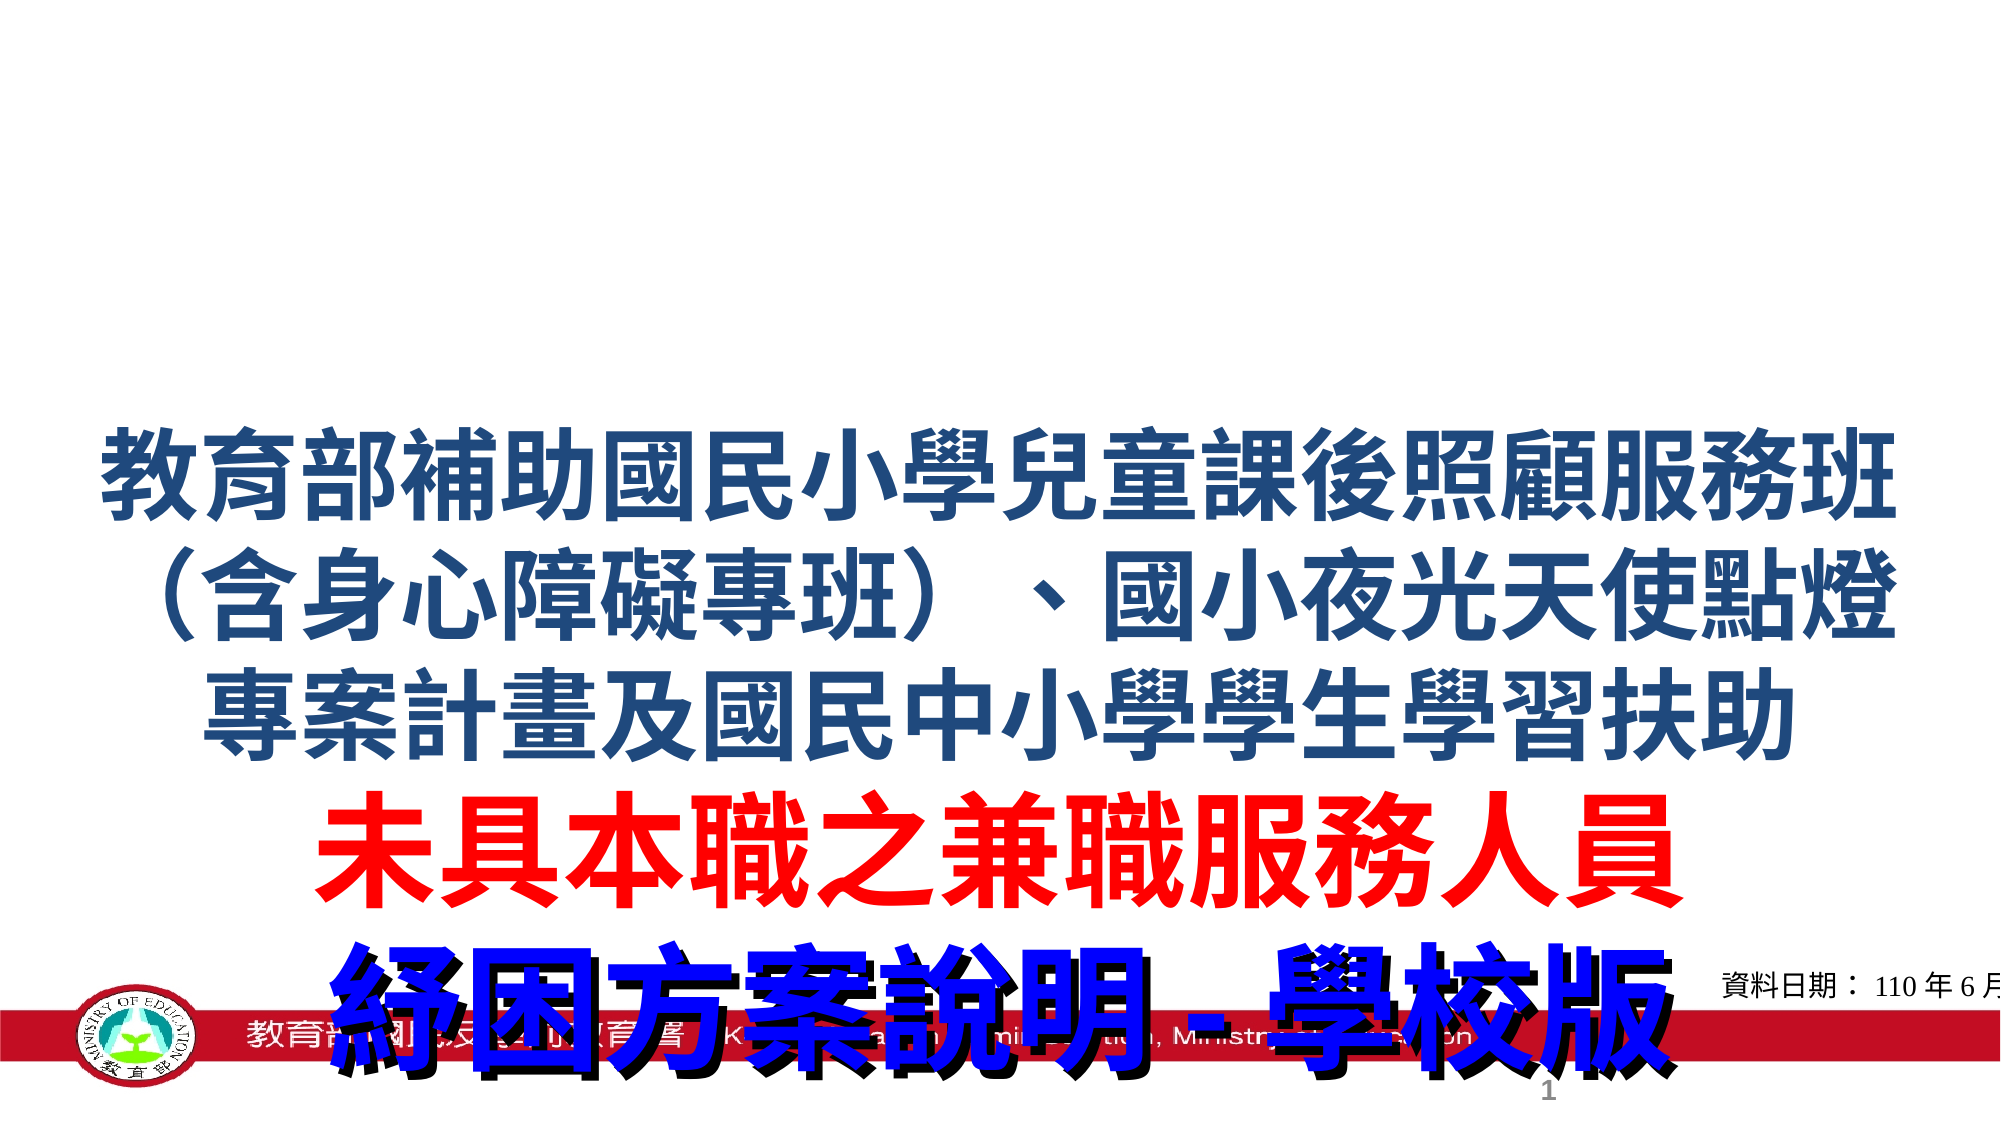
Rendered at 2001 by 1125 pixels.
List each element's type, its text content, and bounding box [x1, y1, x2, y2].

text_box 教育部補助國民小學兒童課後照顧服務班（含身心障礙專班）、國小夜光天使點燈專案計畫及國民中小學學生學習扶助 未具本職之兼職服務人員 紓困方案說明-學校版 [51, 405, 1949, 592]
text_box 資料日期：110年6月 [1706, 959, 2000, 1010]
text_box [1525, 1058, 1993, 1119]
